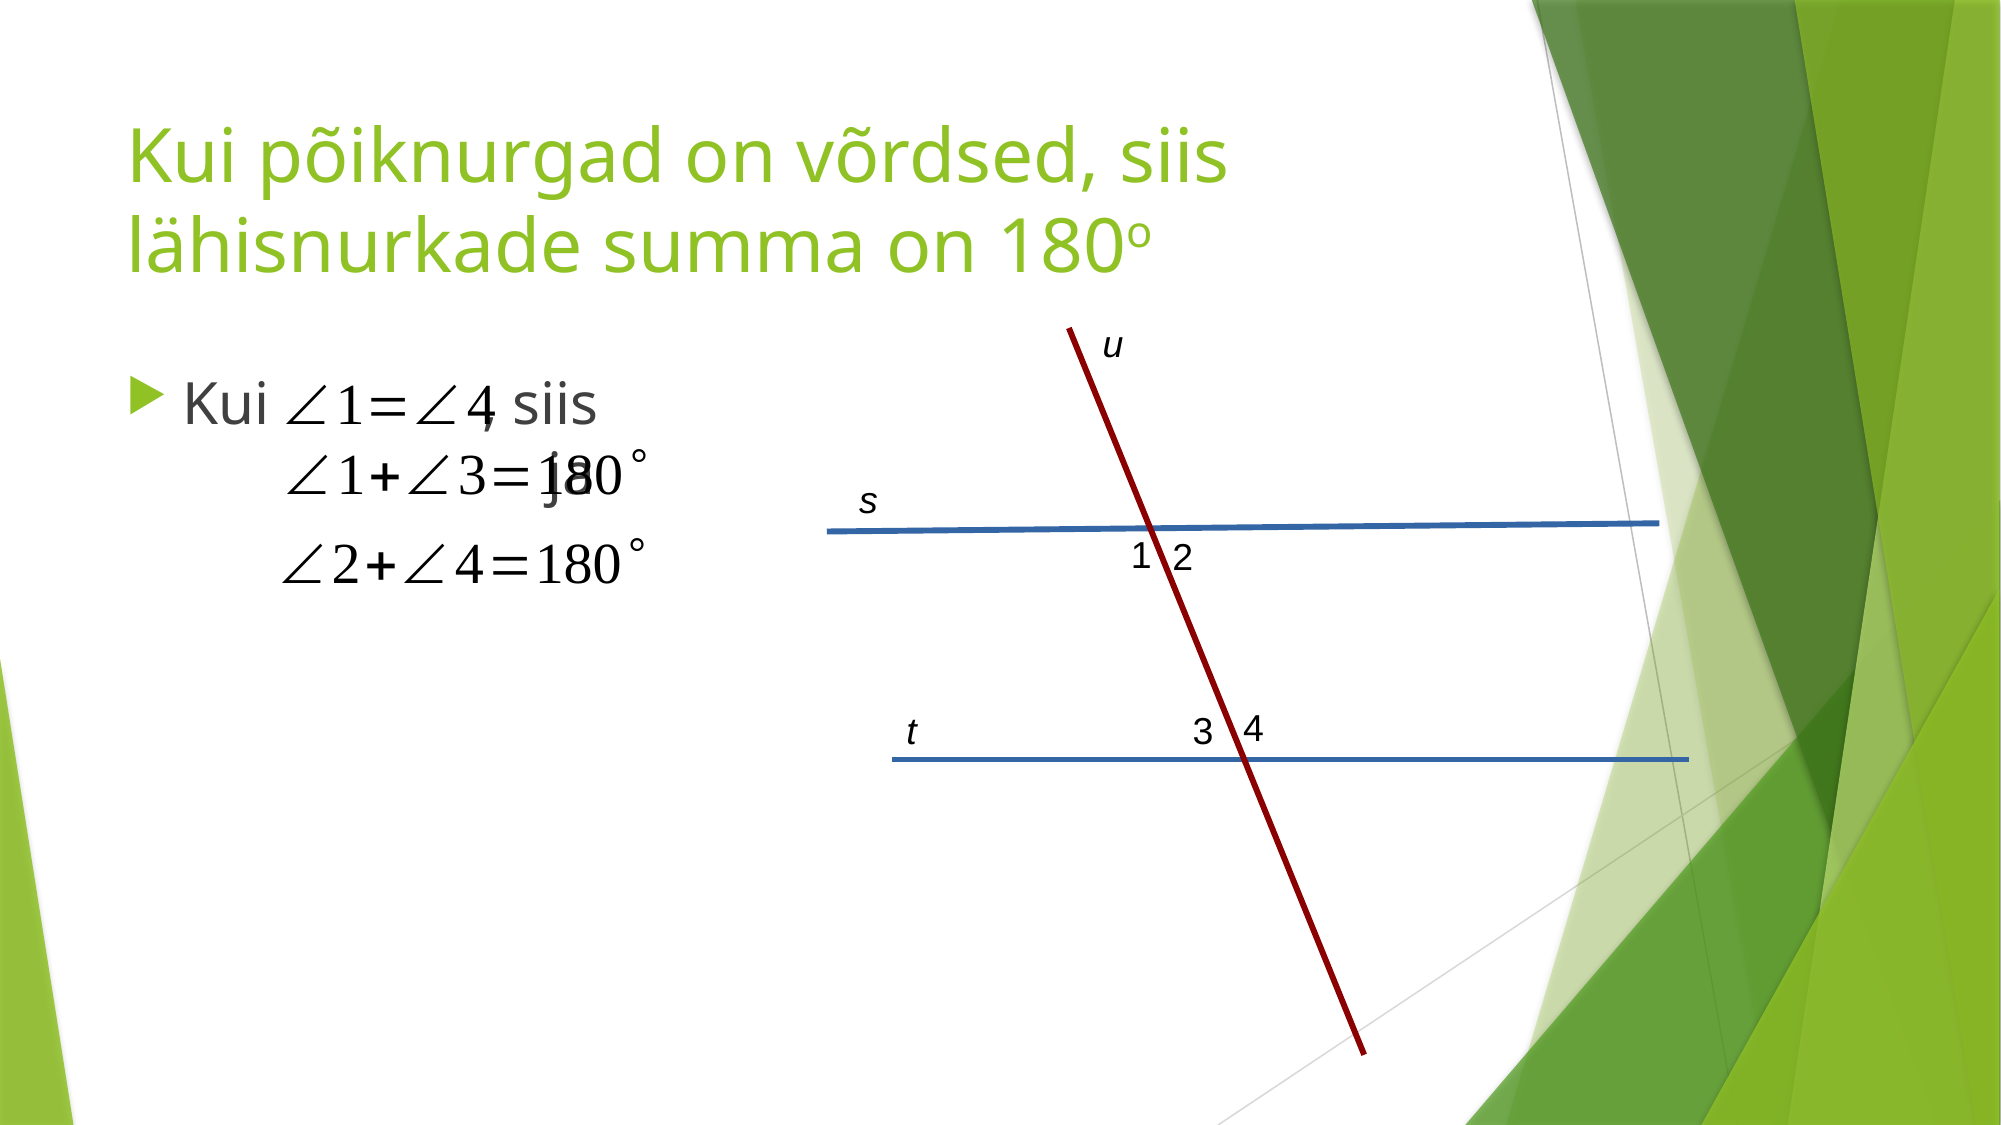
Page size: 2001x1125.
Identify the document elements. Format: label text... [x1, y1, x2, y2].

list Kui , siis ja [111, 177, 798, 1004]
text_box 2 [1157, 529, 1208, 587]
chart [277, 372, 505, 438]
text_box t [891, 702, 932, 760]
text_box 3 [1177, 702, 1229, 760]
text_box u [1087, 316, 1139, 374]
title Kui põiknurgad on võrdsed, siis lähisnurkade summa on 180o [111, 99, 1522, 317]
chart [273, 531, 654, 596]
text_box 4 [1228, 700, 1279, 758]
text_box s [844, 472, 893, 530]
text_box 1 [1116, 526, 1167, 584]
chart [278, 442, 655, 508]
